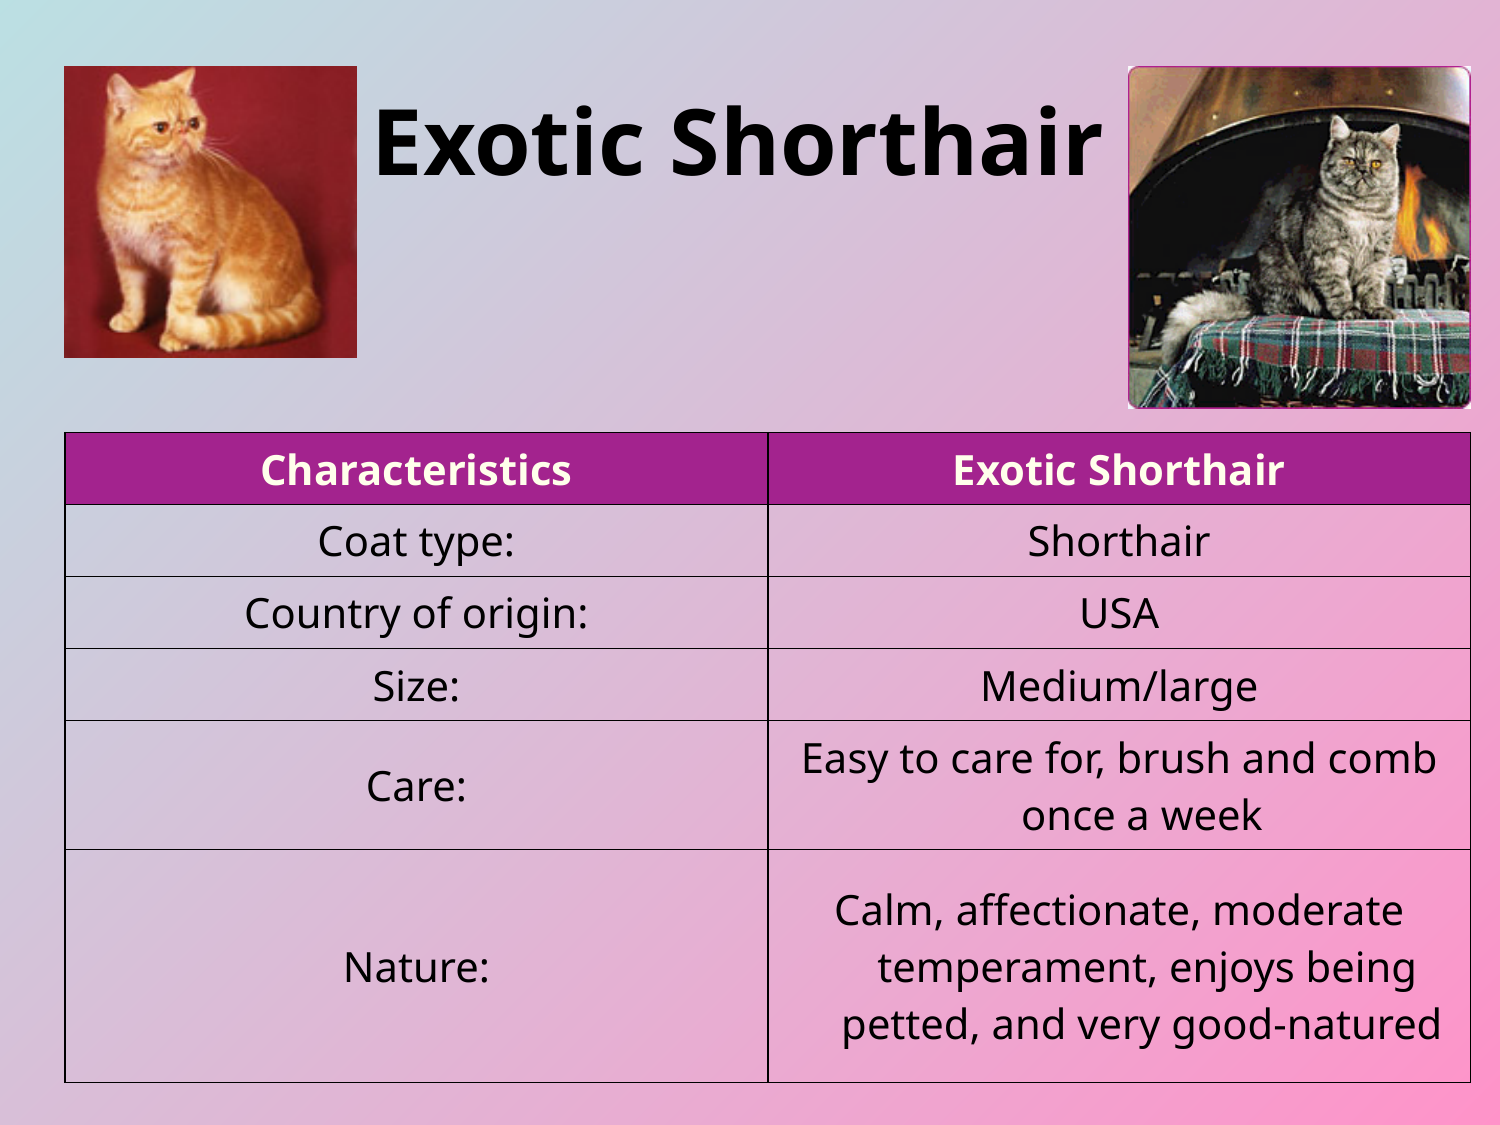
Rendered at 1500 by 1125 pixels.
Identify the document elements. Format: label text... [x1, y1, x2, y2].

table_header Characteristics [66, 433, 767, 504]
table_cell Coat type: [66, 505, 767, 576]
table_cell Nature: [66, 850, 767, 1082]
picture [1128, 66, 1471, 409]
table_cell USA [769, 577, 1470, 648]
table_cell Care: [66, 721, 767, 849]
table_cell Calm, affectionate, moderate temperament, enjoys being petted, and very good-natured [769, 850, 1470, 1082]
title Exotic Shorthair [75, 45, 1425, 233]
table_cell Country of origin: [66, 577, 767, 648]
table_cell Medium/large [769, 649, 1470, 720]
table_cell Shorthair [769, 505, 1470, 576]
table_header Exotic Shorthair [769, 433, 1470, 504]
table_cell Size: [66, 649, 767, 720]
picture [64, 66, 357, 358]
table_cell Easy to care for, brush and comb once a week [769, 721, 1470, 849]
